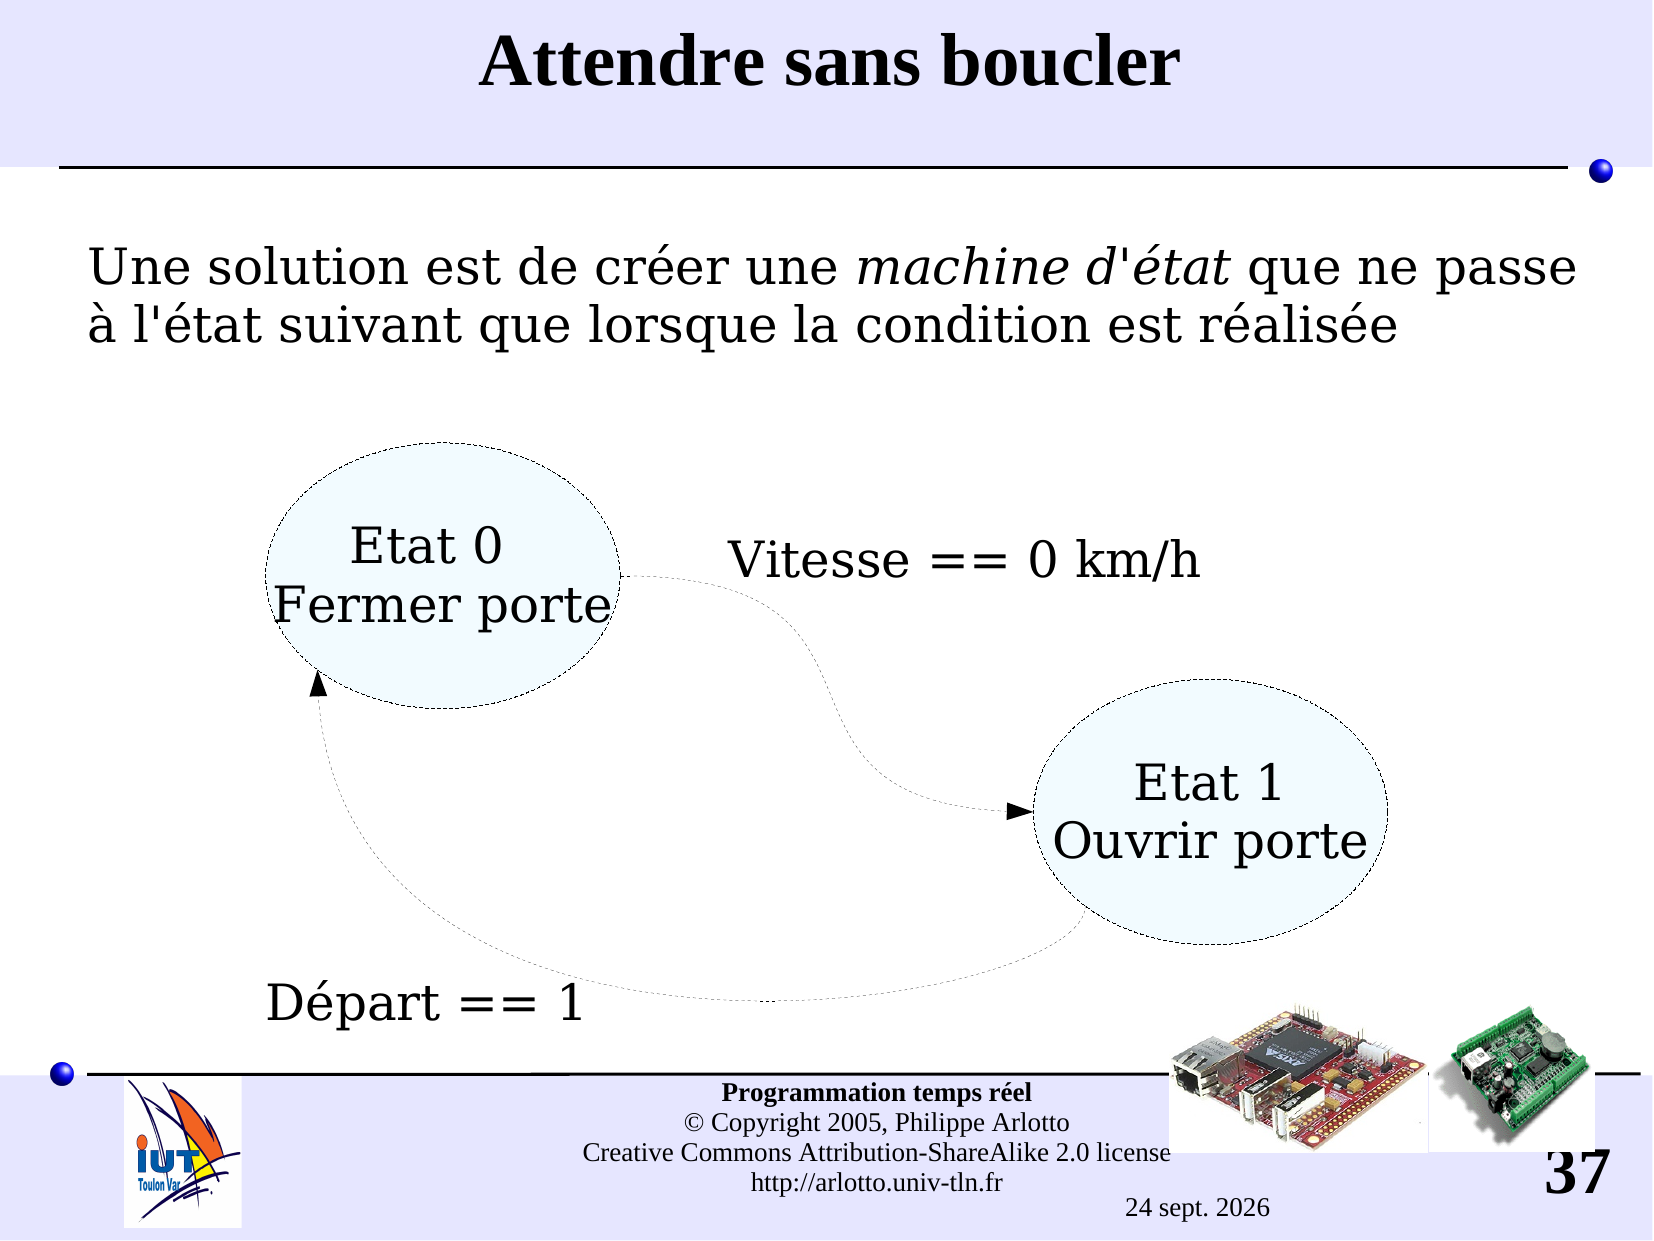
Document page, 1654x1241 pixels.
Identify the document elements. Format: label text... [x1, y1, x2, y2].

title Attendre sans boucler [95, 14, 1585, 107]
picture [1429, 1000, 1595, 1152]
text_box Etat 1 Ouvrir porte [1033, 679, 1388, 945]
text_box Une solution est de créer une machine d'état que ne passe à l'état suivant que lorsque la condition est réalisée [87, 237, 1595, 355]
picture [1169, 1000, 1428, 1153]
text_box Départ == 1 [265, 974, 589, 1063]
text_box Etat 0 Fermer porte [265, 442, 621, 709]
text_box Vitesse == 0 km/h [729, 531, 1219, 590]
